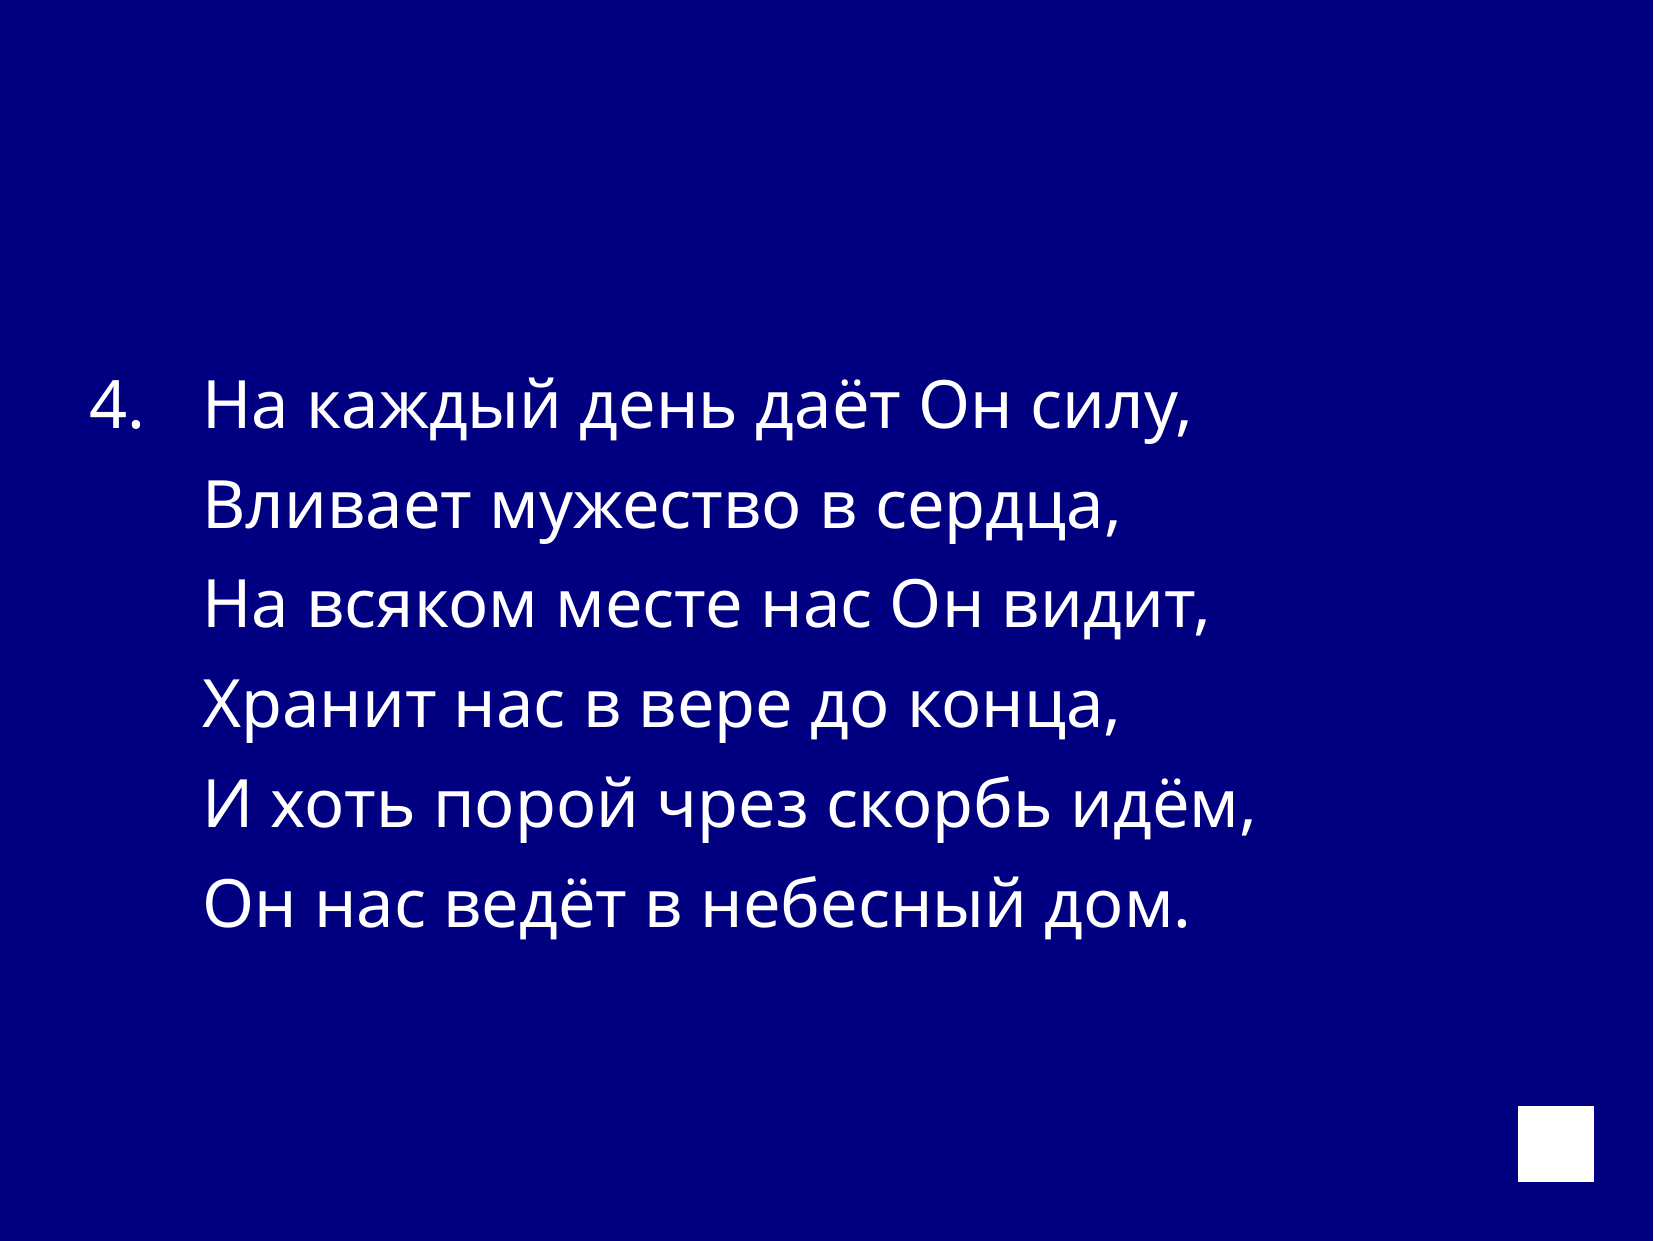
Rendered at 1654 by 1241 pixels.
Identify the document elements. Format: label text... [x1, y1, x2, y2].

text_box [1518, 1106, 1594, 1182]
text_box 4. На каждый день даёт Он силу, Вливает мужество в сердца, На всяком месте нас Он видит, Хранит нас в вере до конца, И хоть порой чрез скорбь идём, Он нас ведёт в небесный дом. [75, 150, 1576, 1163]
